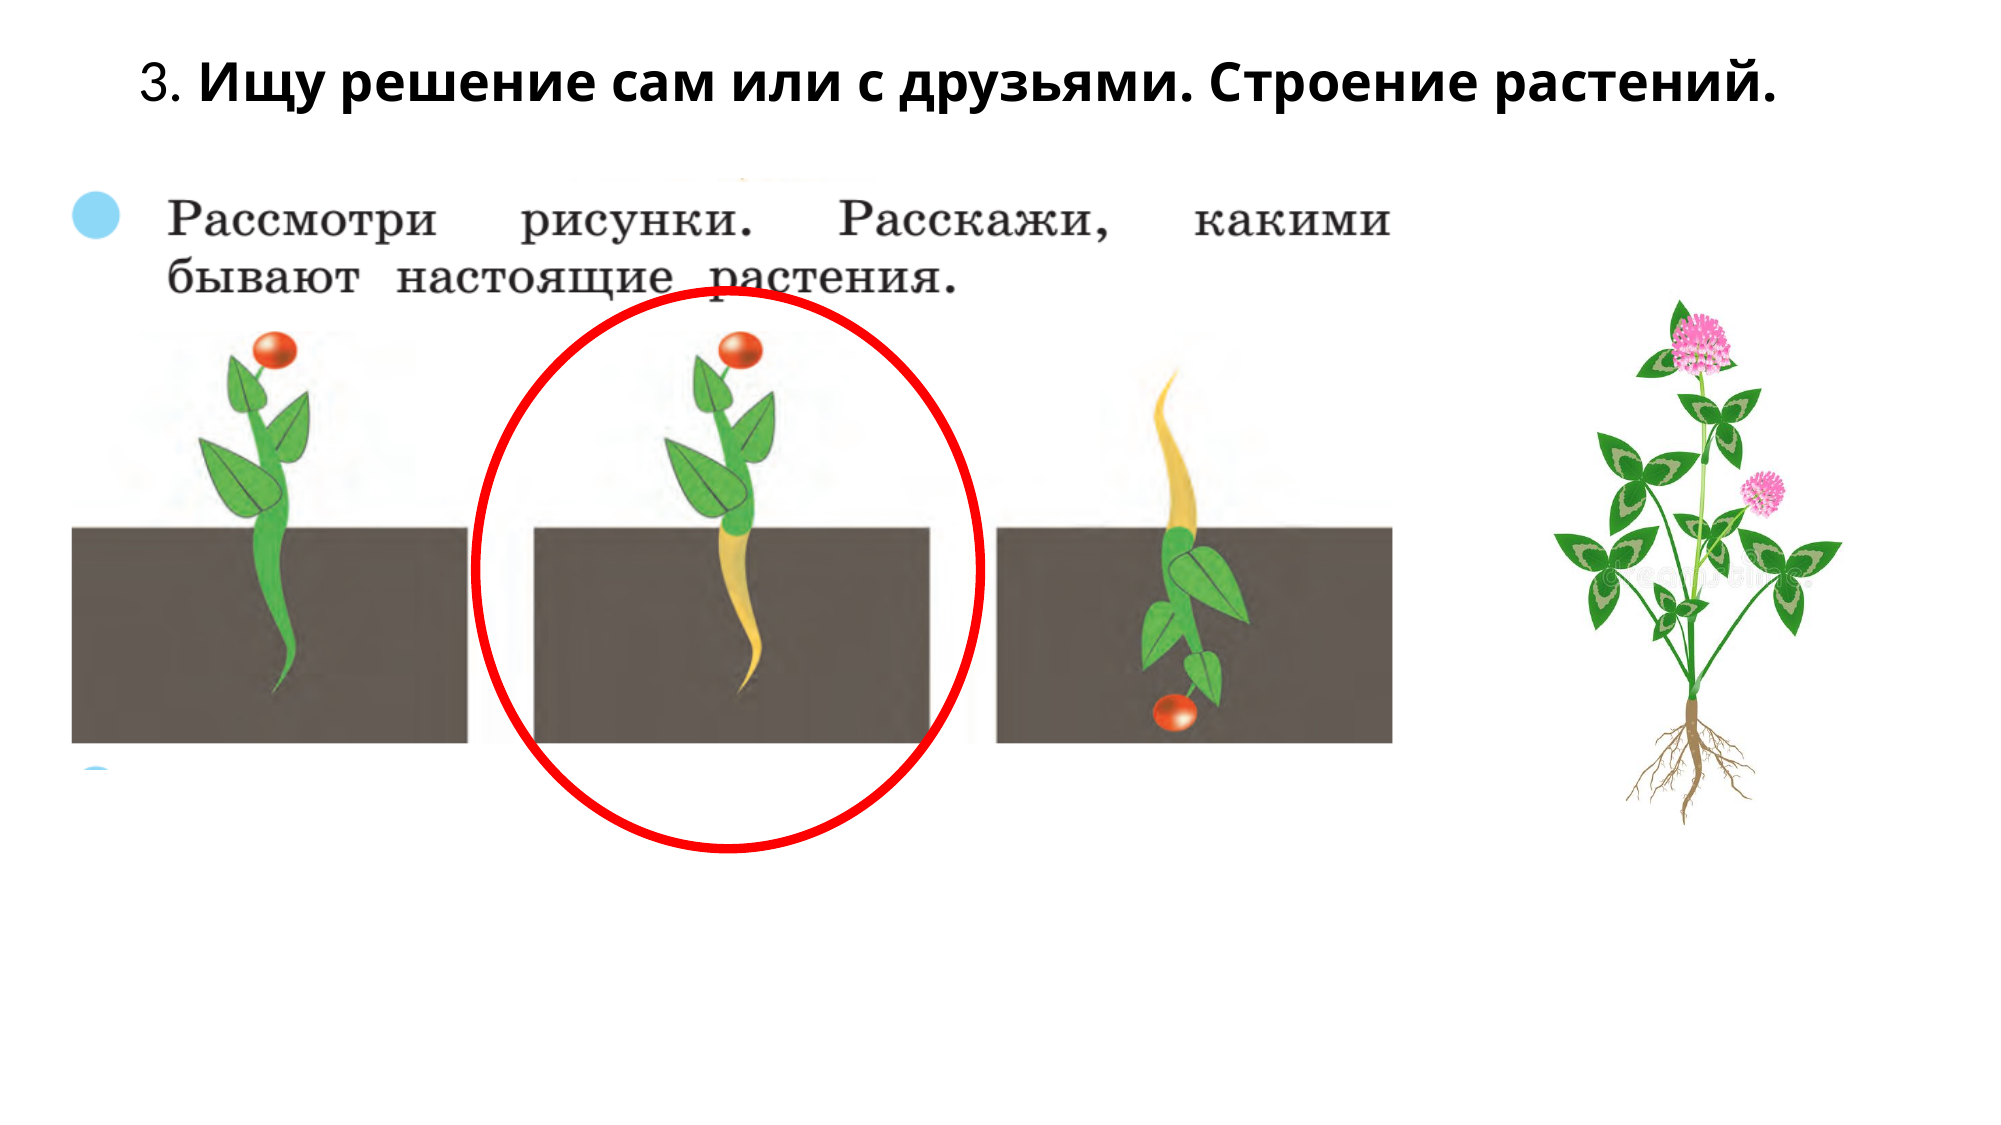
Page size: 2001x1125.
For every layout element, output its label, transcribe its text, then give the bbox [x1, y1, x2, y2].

picture [481, 296, 975, 770]
picture [26, 178, 1974, 835]
title 3. Ищу решение сам или с друзьями. Строение растений. [123, 38, 1849, 125]
